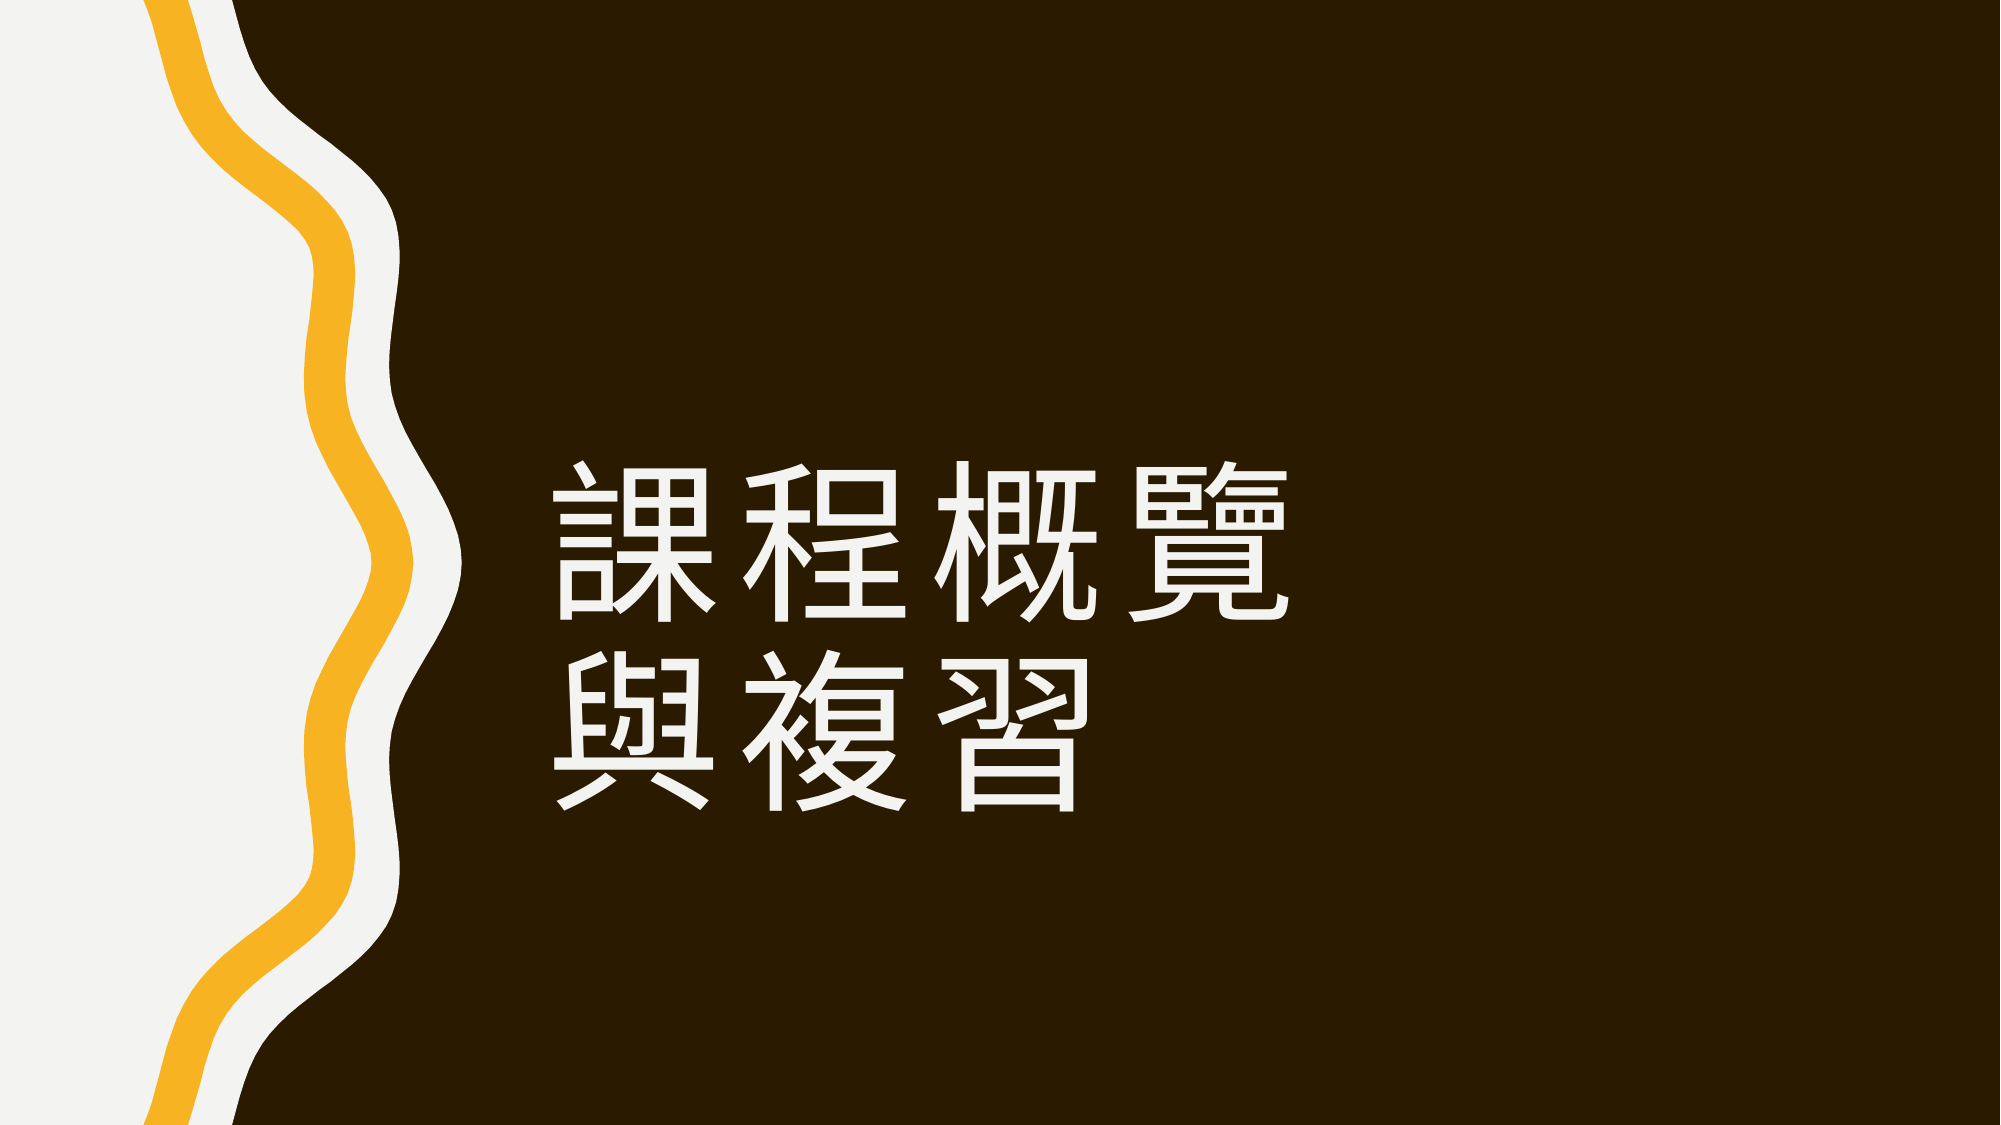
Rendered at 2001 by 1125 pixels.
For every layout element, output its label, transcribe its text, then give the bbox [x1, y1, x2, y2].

title 課程概覽 與複習 [531, 176, 1876, 843]
